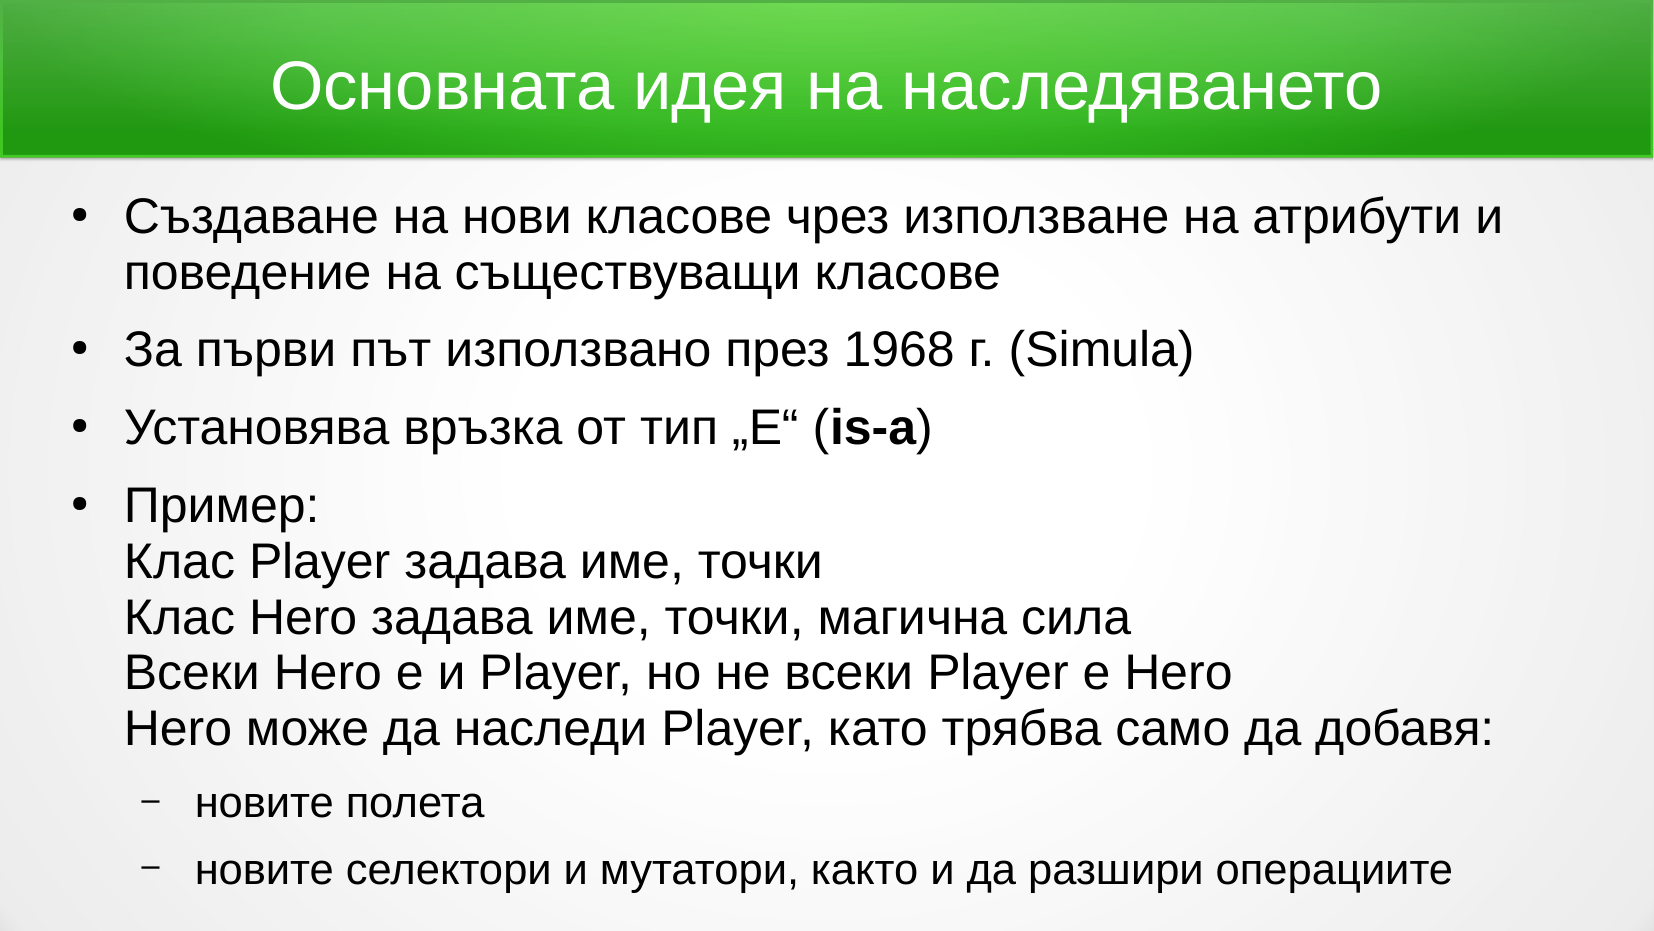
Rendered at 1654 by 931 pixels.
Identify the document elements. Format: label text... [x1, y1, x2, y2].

list Създаване на нови класове чрез използване на атрибути и поведение на съществуващи класове За първи път използвано през 1968 г. (Simula) Установява връзка от тип „Е“ (is-a) Пример: Клас Player задава име, точки Клас Hero задава име, точки, магична сила Всеки Hero е и Player, но не всеки Player е Hero Hero може да наследи Player, като трябва само да добавя: новите полета новите селектори и мутатори, както и да разшири операциите [53, 188, 1619, 898]
title Основната идея на наследяването [82, 37, 1571, 135]
